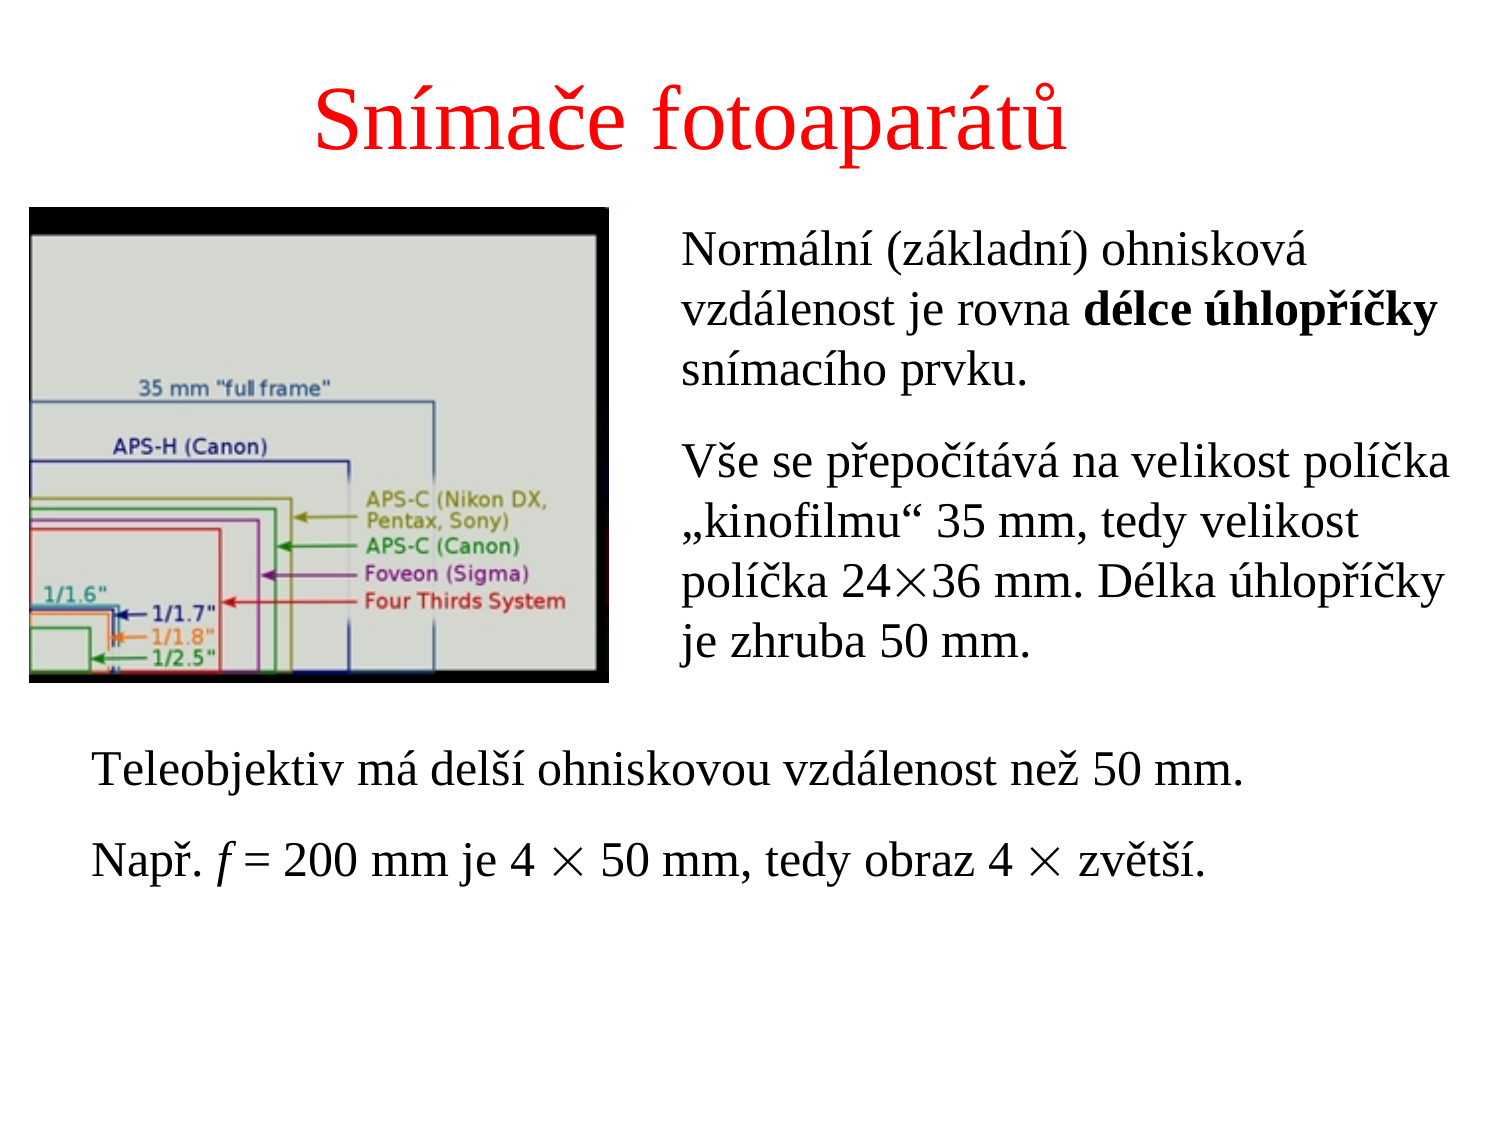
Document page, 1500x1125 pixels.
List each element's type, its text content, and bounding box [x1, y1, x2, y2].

picture [29, 207, 609, 683]
text_box Teleobjektiv má delší ohniskovou vzdálenost než 50 mm. Např. f = 200 mm je 4  50 mm, tedy obraz 4  zvětší. [76, 727, 1424, 895]
title Snímače fotoaparátů [53, 18, 1329, 207]
text_box Normální (základní) ohnisková vzdálenost je rovna délce úhlopříčky snímacího prvku. Vše se přepočítává na velikost políčka „kinofilmu“ 35 mm, tedy velikost políčka 2436 mm. Délka úhlopříčky je zhruba 50 mm. [667, 208, 1471, 675]
